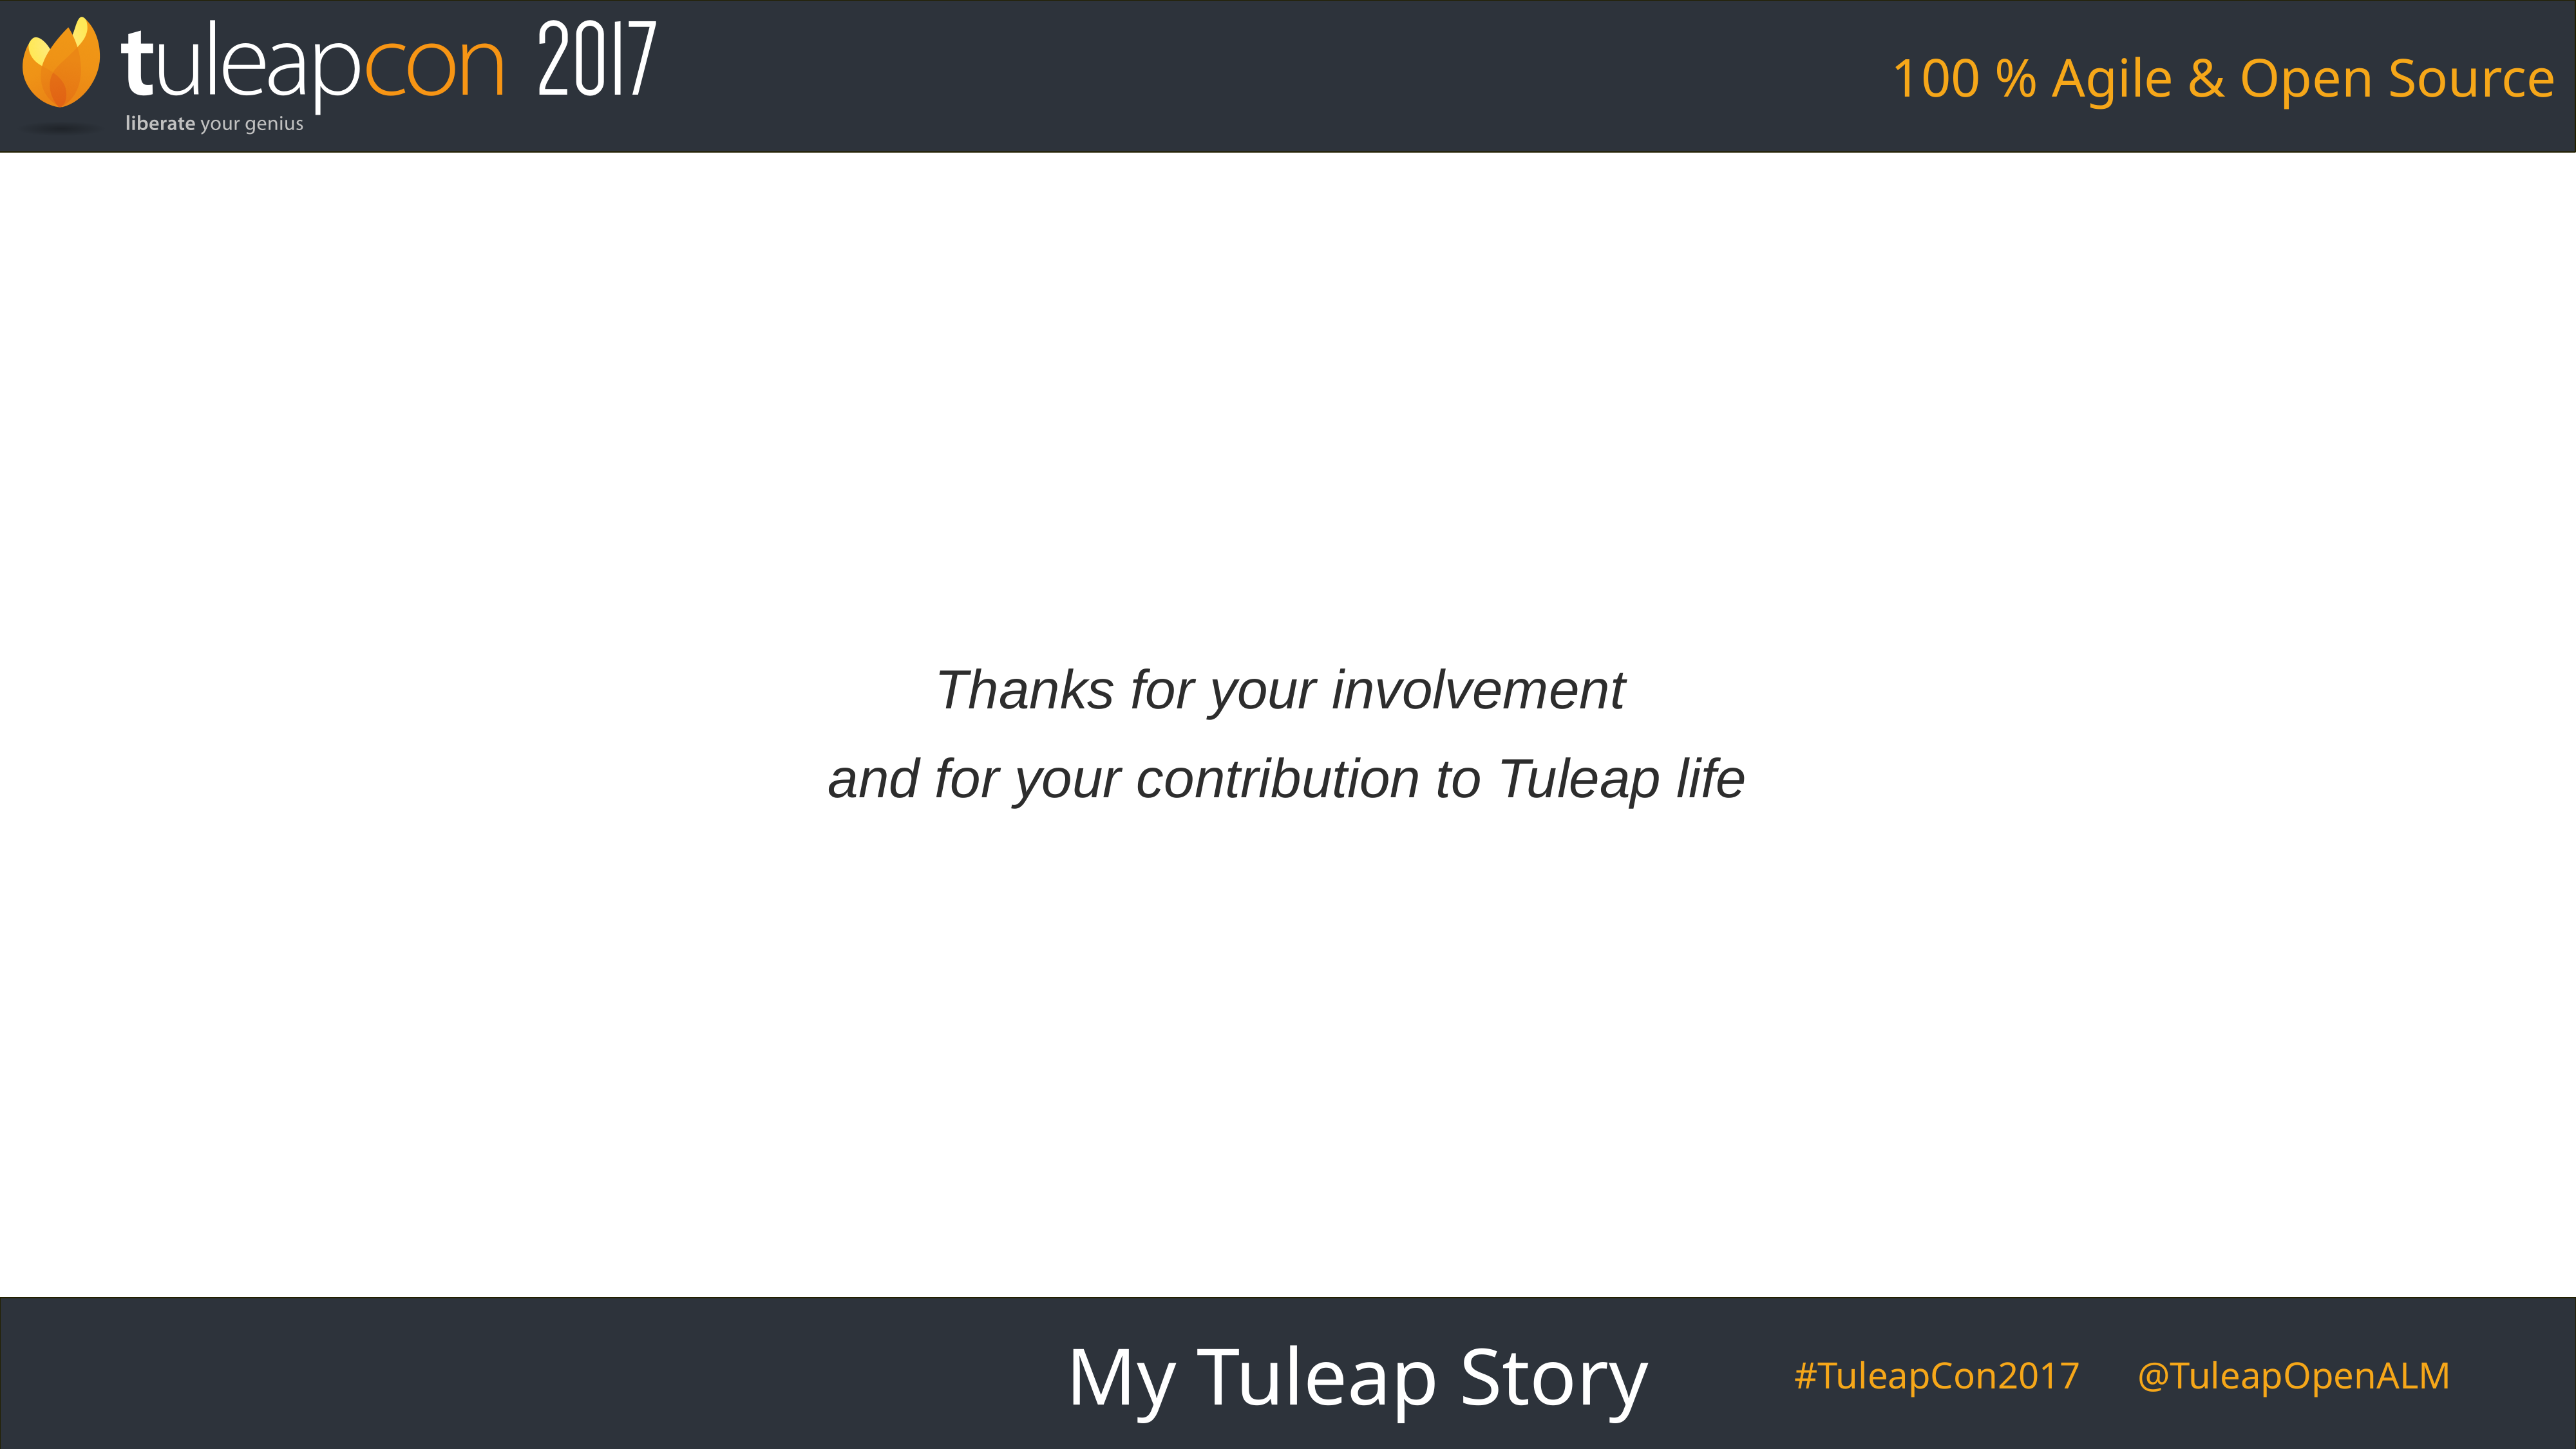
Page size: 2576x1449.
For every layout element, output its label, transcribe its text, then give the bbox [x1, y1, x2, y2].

picture [9, 17, 675, 138]
text_box Thanks for your involvement and for your contribution to Tuleap life [822, 635, 1754, 814]
